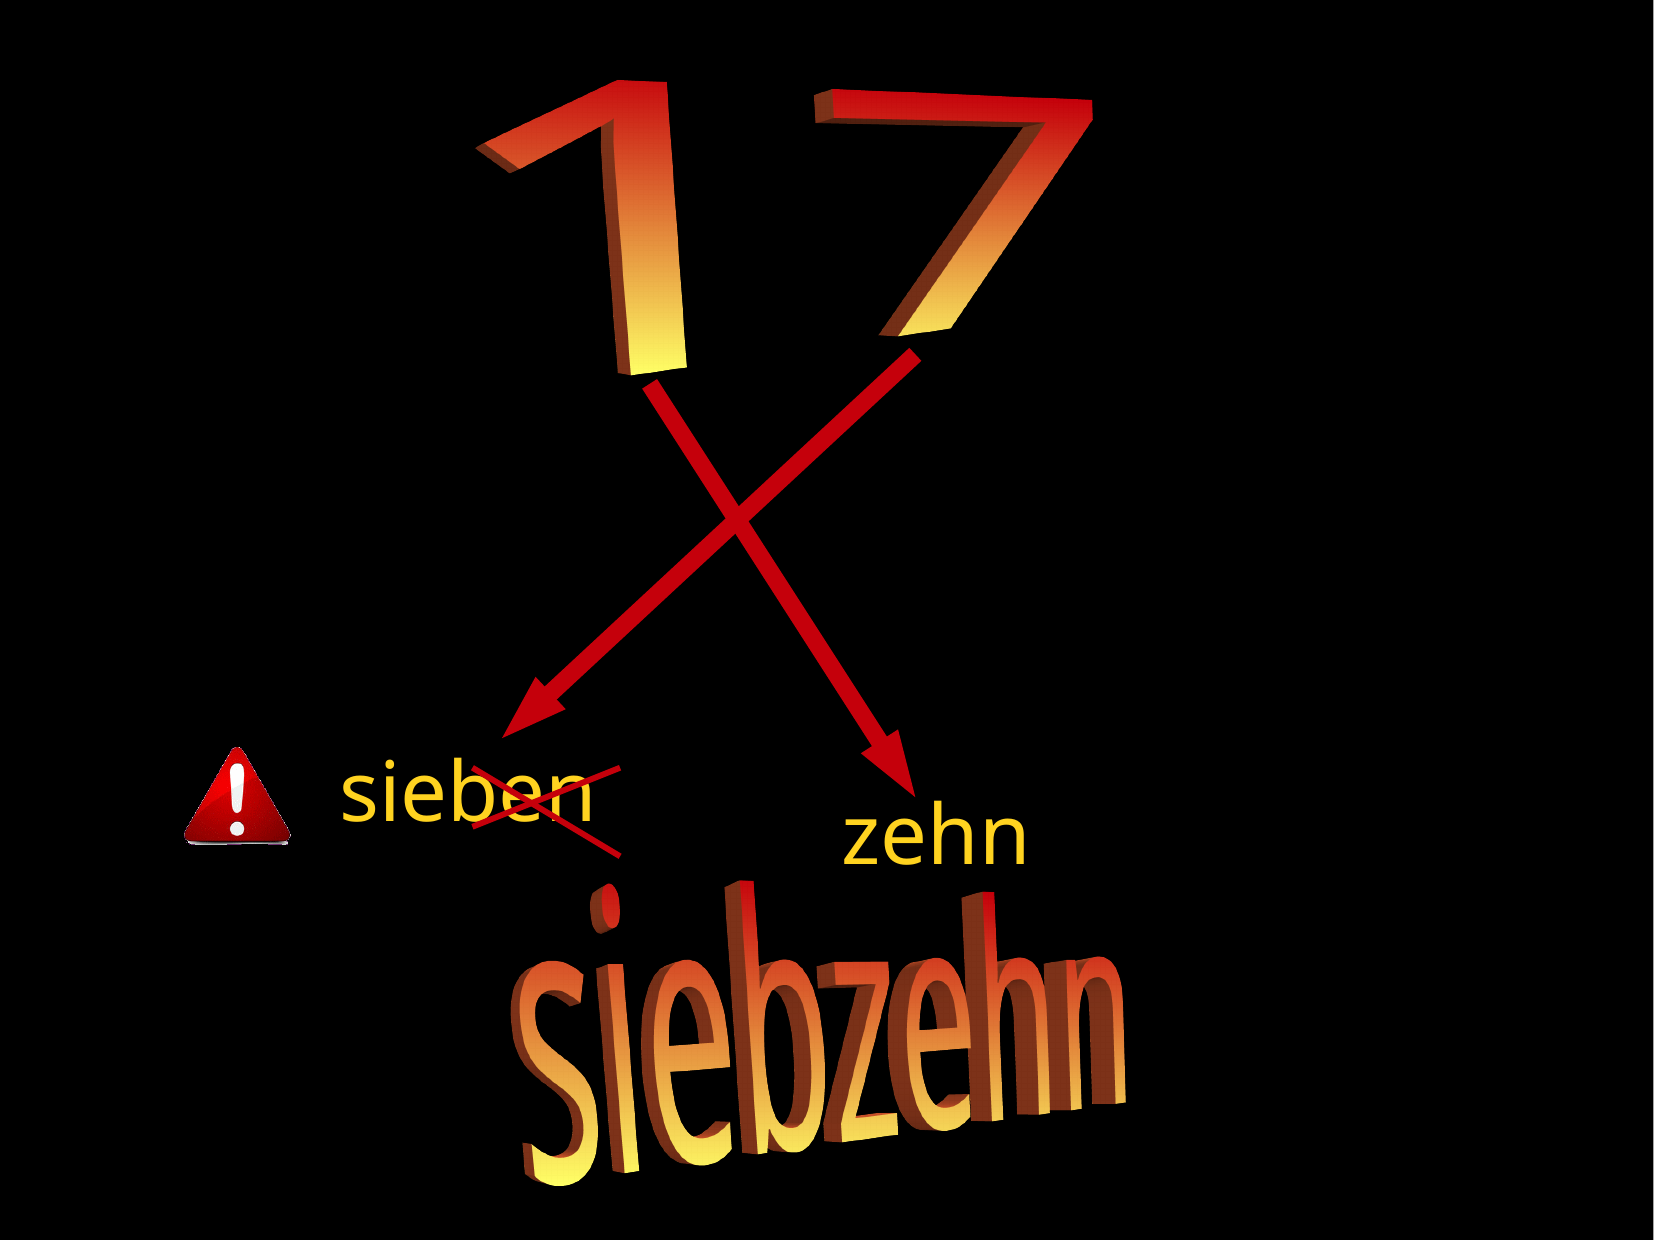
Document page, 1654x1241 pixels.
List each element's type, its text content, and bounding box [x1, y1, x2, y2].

picture [177, 731, 296, 857]
text_box zehn [826, 767, 1063, 899]
text_box sieben [540, 771, 621, 852]
text_box sieben [324, 725, 621, 857]
